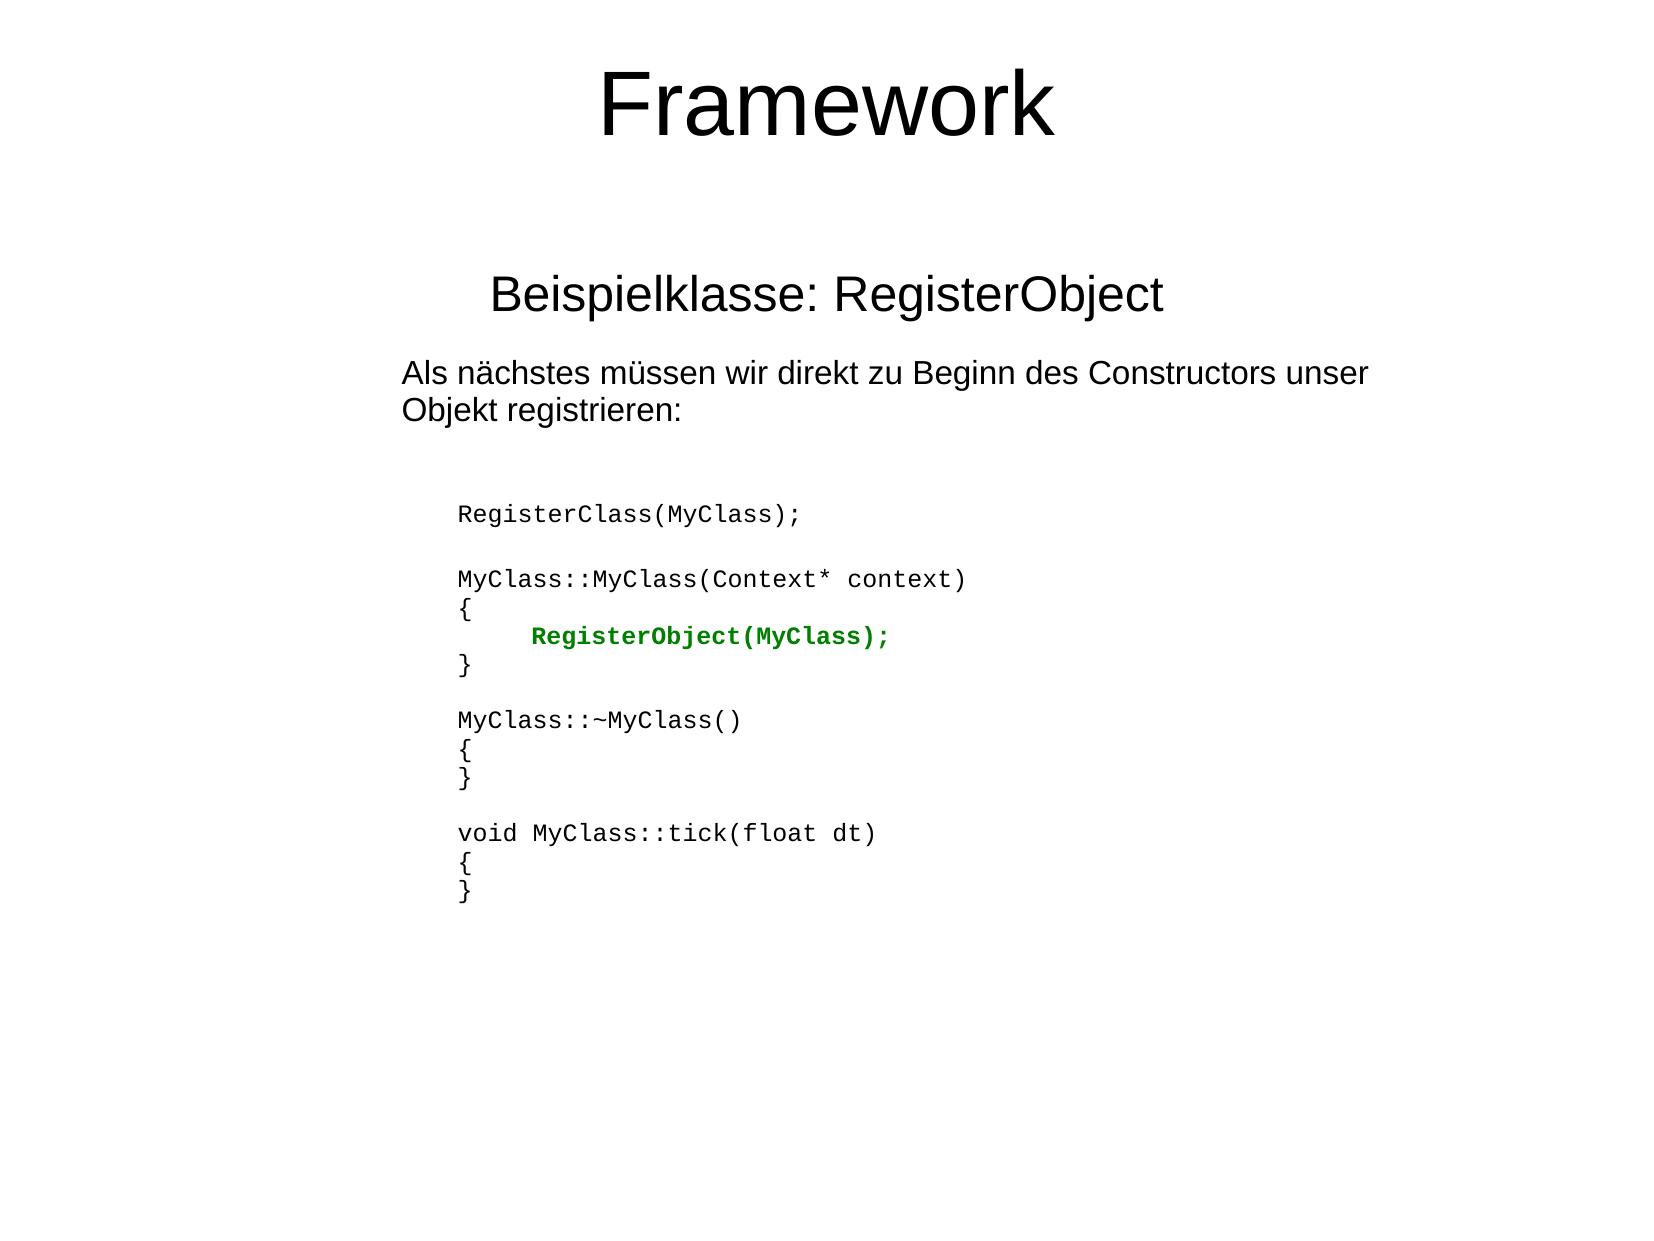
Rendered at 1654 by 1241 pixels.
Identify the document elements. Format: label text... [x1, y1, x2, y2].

text_box Als nächstes müssen wir direkt zu Beginn des Constructors unser Objekt registrieren: RegisterClass(MyClass); MyClass::MyClass(Context* context) { RegisterObject(MyClass); } MyClass::~MyClass() { } void MyClass::tick(float dt) { } [383, 354, 1388, 935]
text_box Beispielklasse: RegisterObject [82, 265, 1571, 325]
title Framework [82, 0, 1571, 208]
